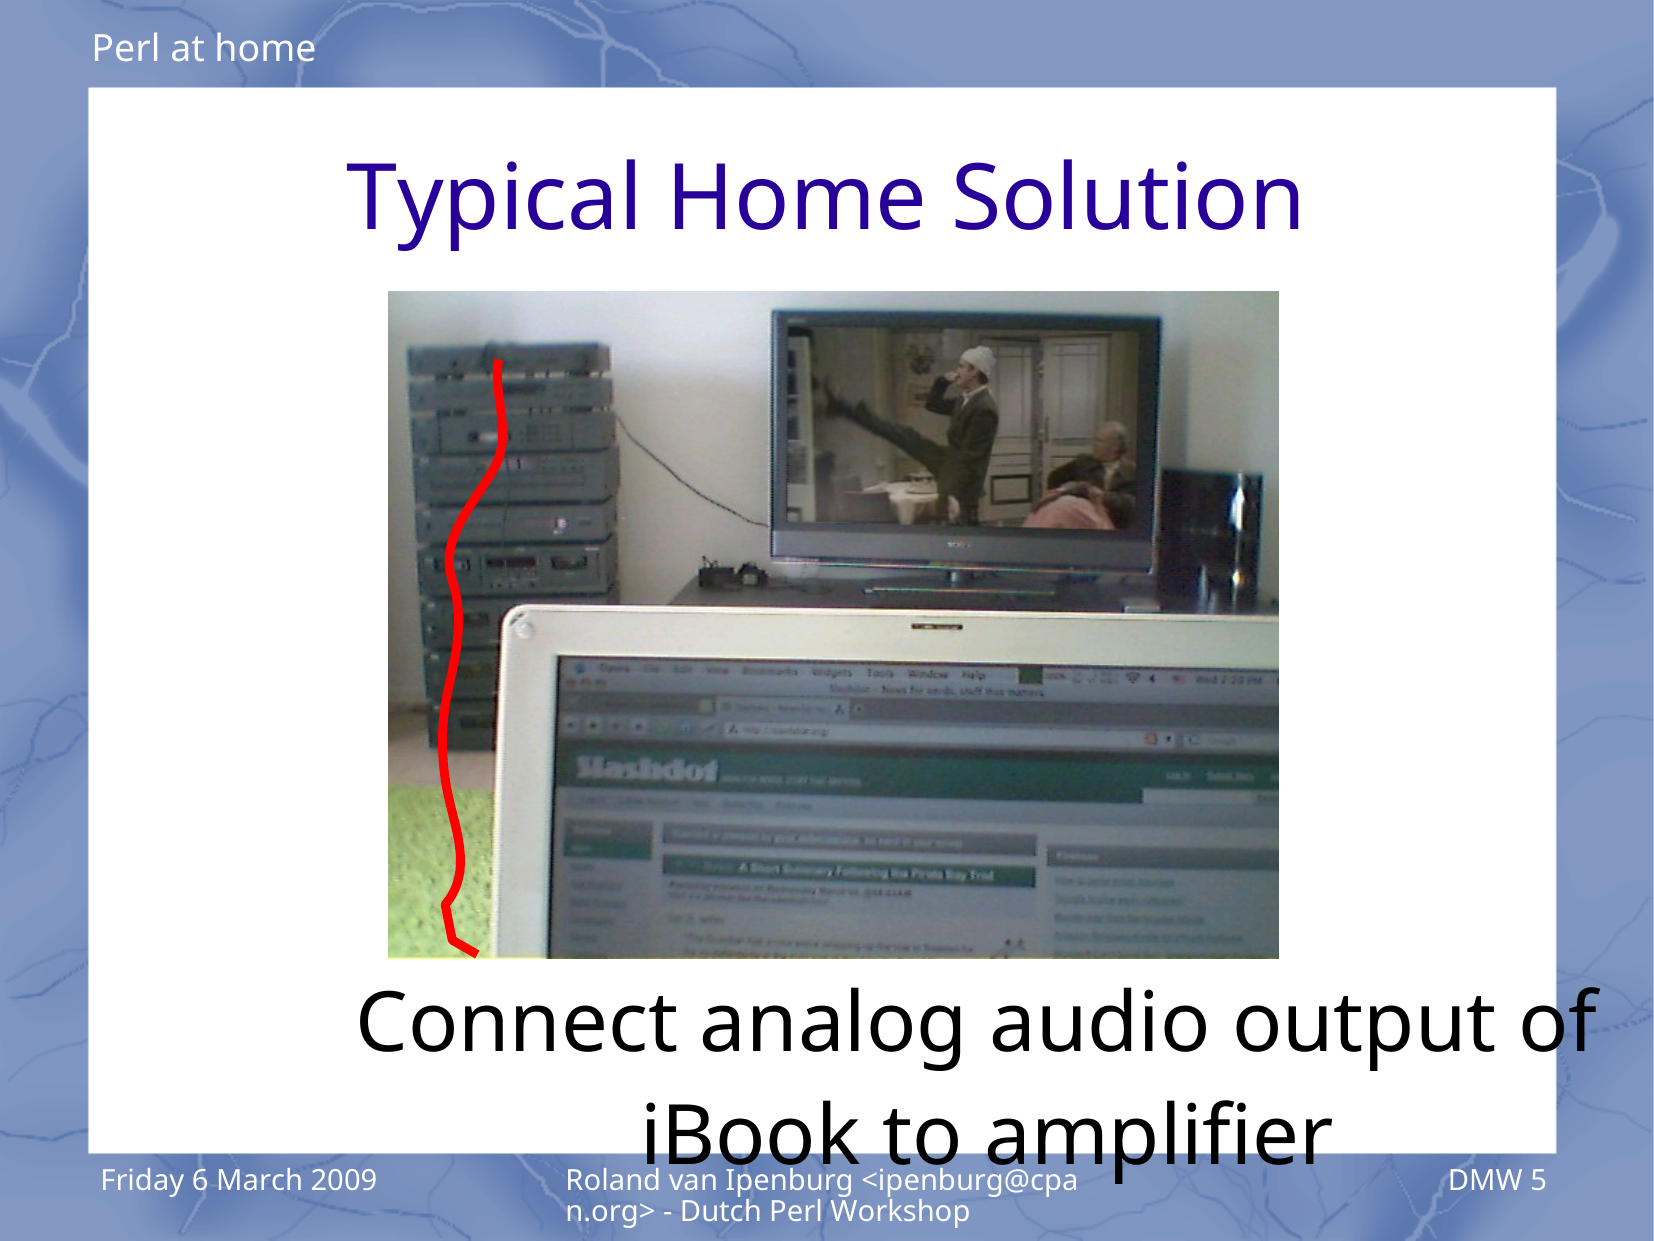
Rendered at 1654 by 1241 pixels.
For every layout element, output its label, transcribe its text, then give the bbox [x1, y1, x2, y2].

text_box Connect analog audio output of iBook to amplifier [330, 944, 1480, 1172]
title Typical Home Solution [118, 98, 1536, 291]
picture [0, 0, 1654, 1241]
